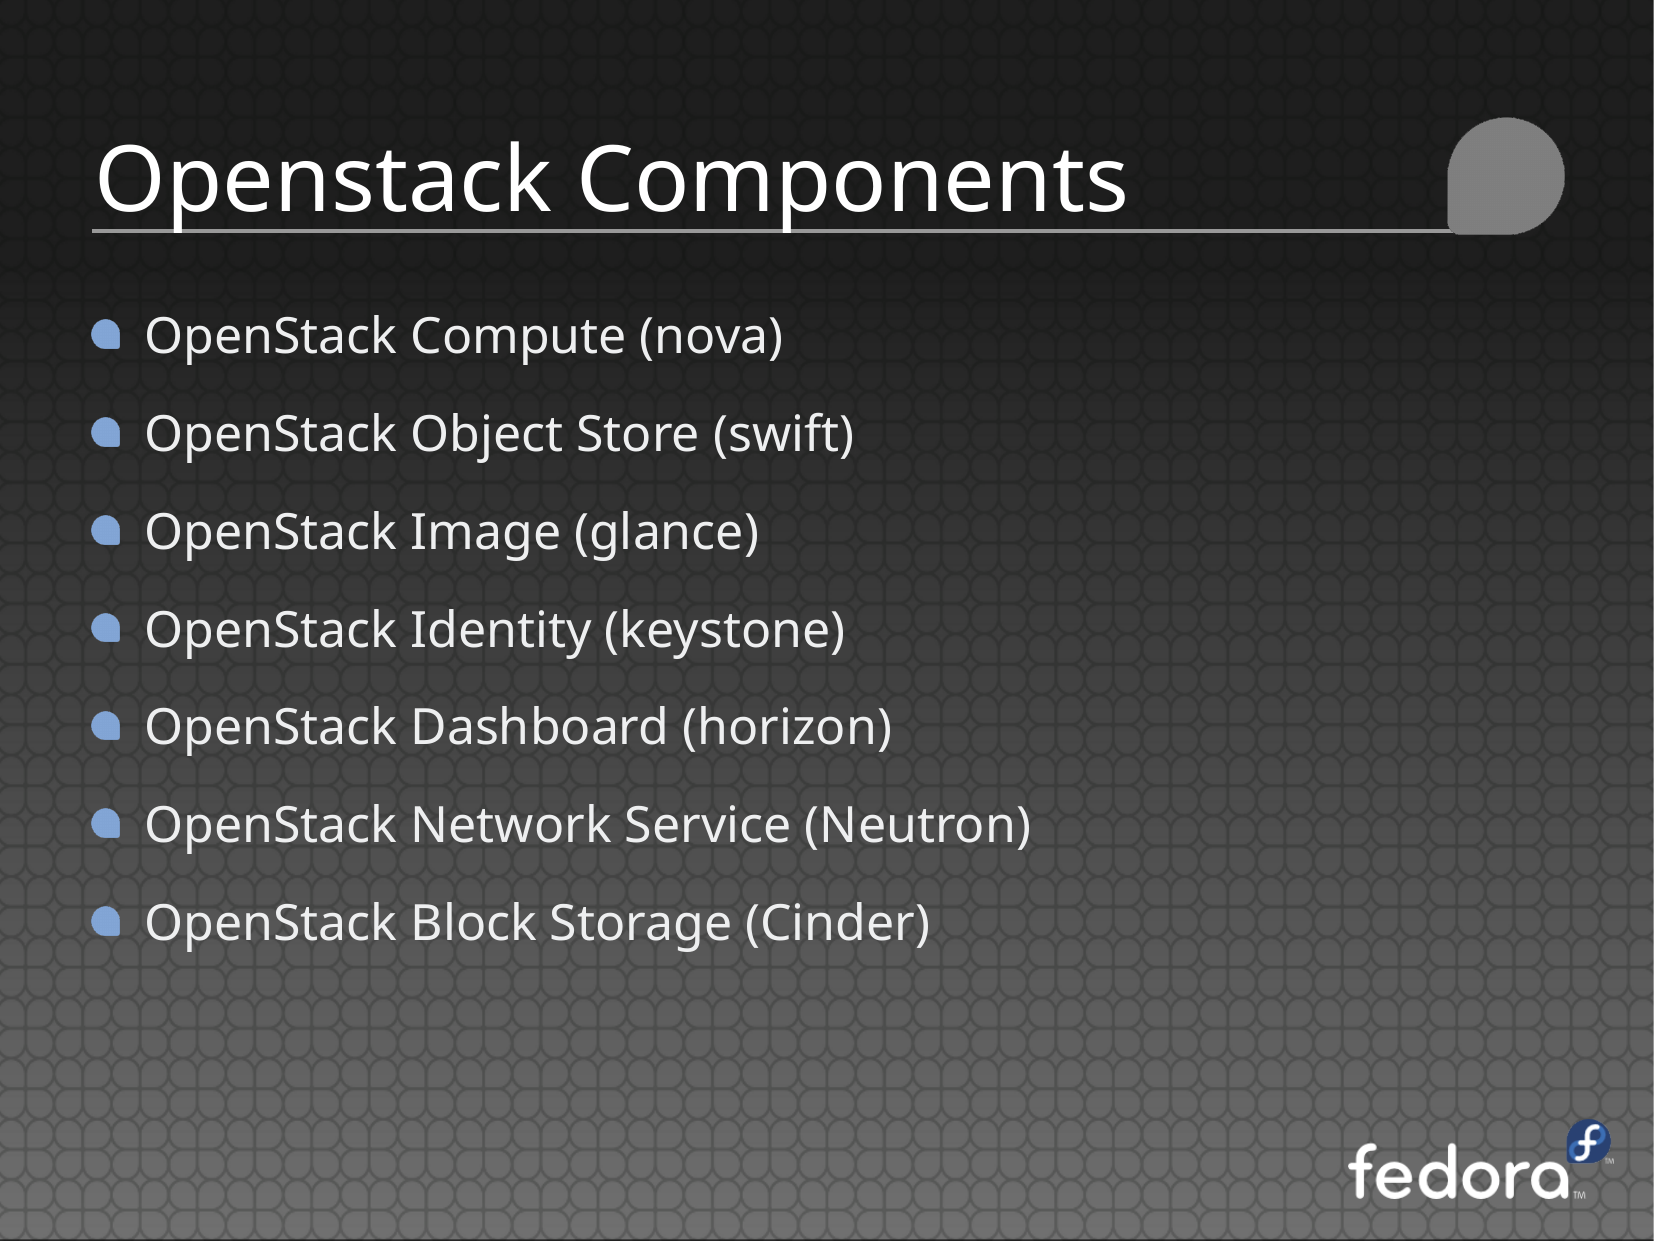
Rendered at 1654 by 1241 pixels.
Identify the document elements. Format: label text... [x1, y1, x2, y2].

picture [0, 0, 1654, 1241]
list OpenStack Compute (nova) OpenStack Object Store (swift) OpenStack Image (glance) OpenStack Identity (keystone) OpenStack Dashboard (horizon) OpenStack Network Service (Neutron) OpenStack Block Storage (Cinder) [73, 300, 1562, 1241]
title Openstack Components [94, 100, 1426, 251]
